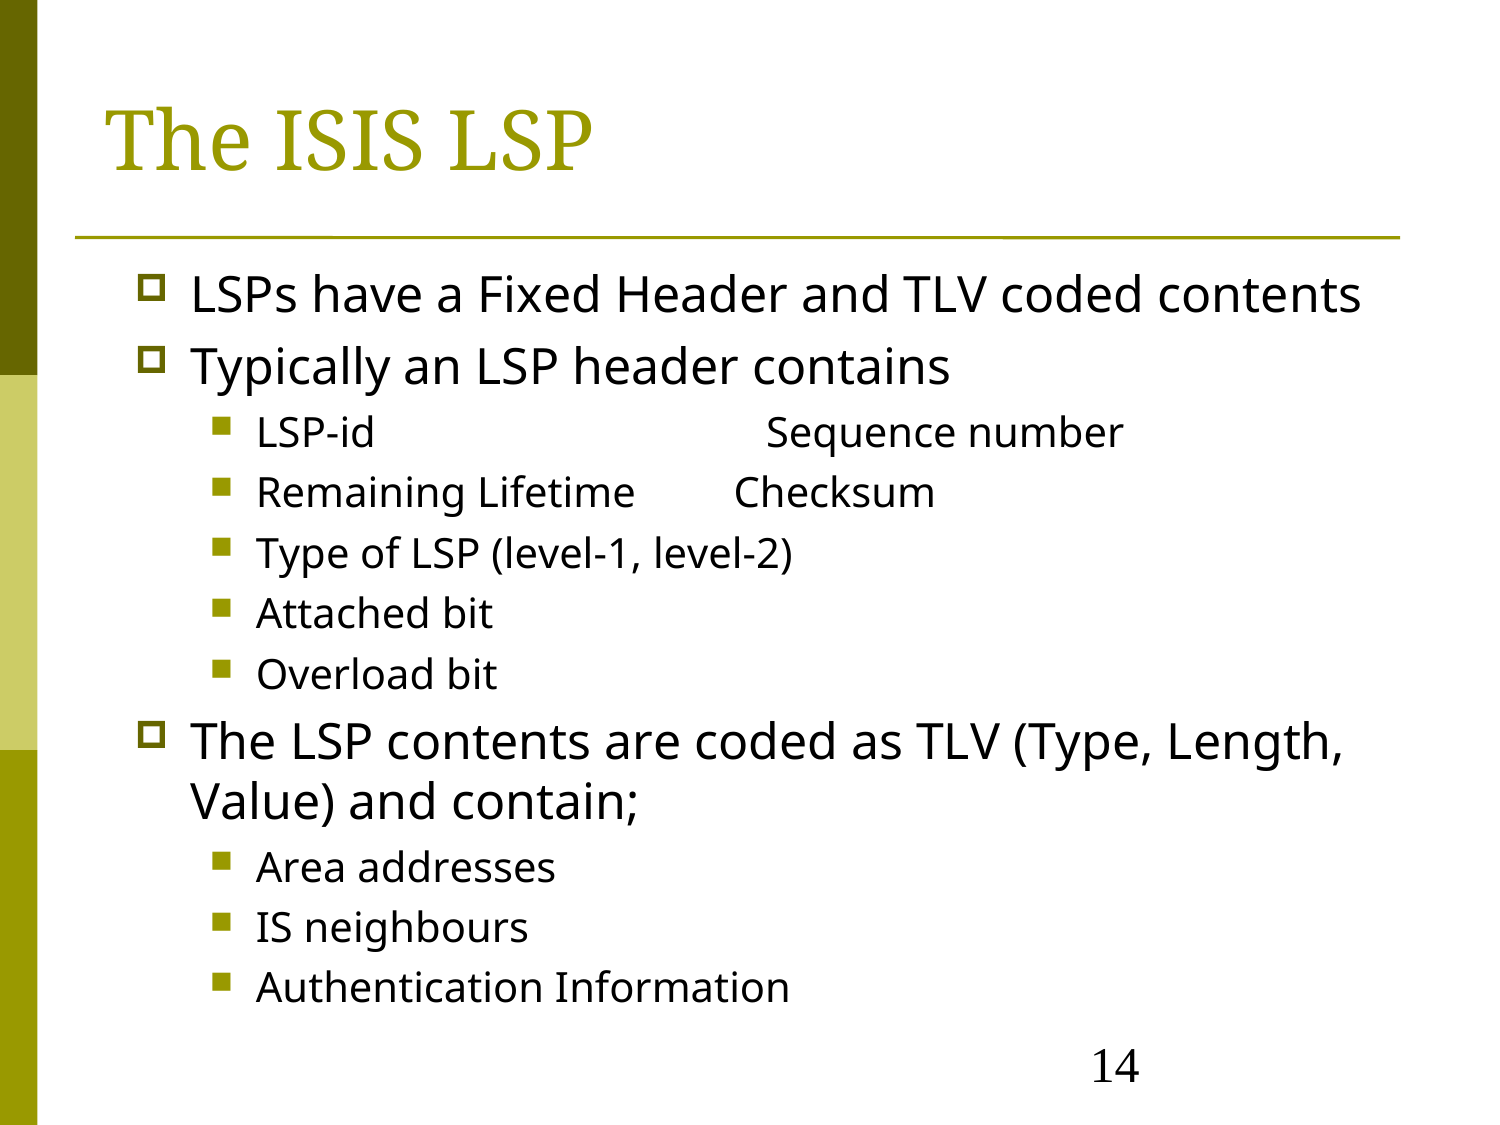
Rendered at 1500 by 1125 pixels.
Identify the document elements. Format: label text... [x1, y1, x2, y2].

text_box <number> [1074, 1025, 1425, 1101]
title The ISIS LSP [90, 67, 1441, 196]
list LSPs have a Fixed Header and TLV coded contents Typically an LSP header contains LSP-id Sequence number Remaining Lifetime Checksum Type of LSP (level-1, level-2) Attached bit Overload bit The LSP contents are coded as TLV (Type, Length, Value) and contain; Area addresses IS neighbours Authentication Information [120, 254, 1423, 1079]
